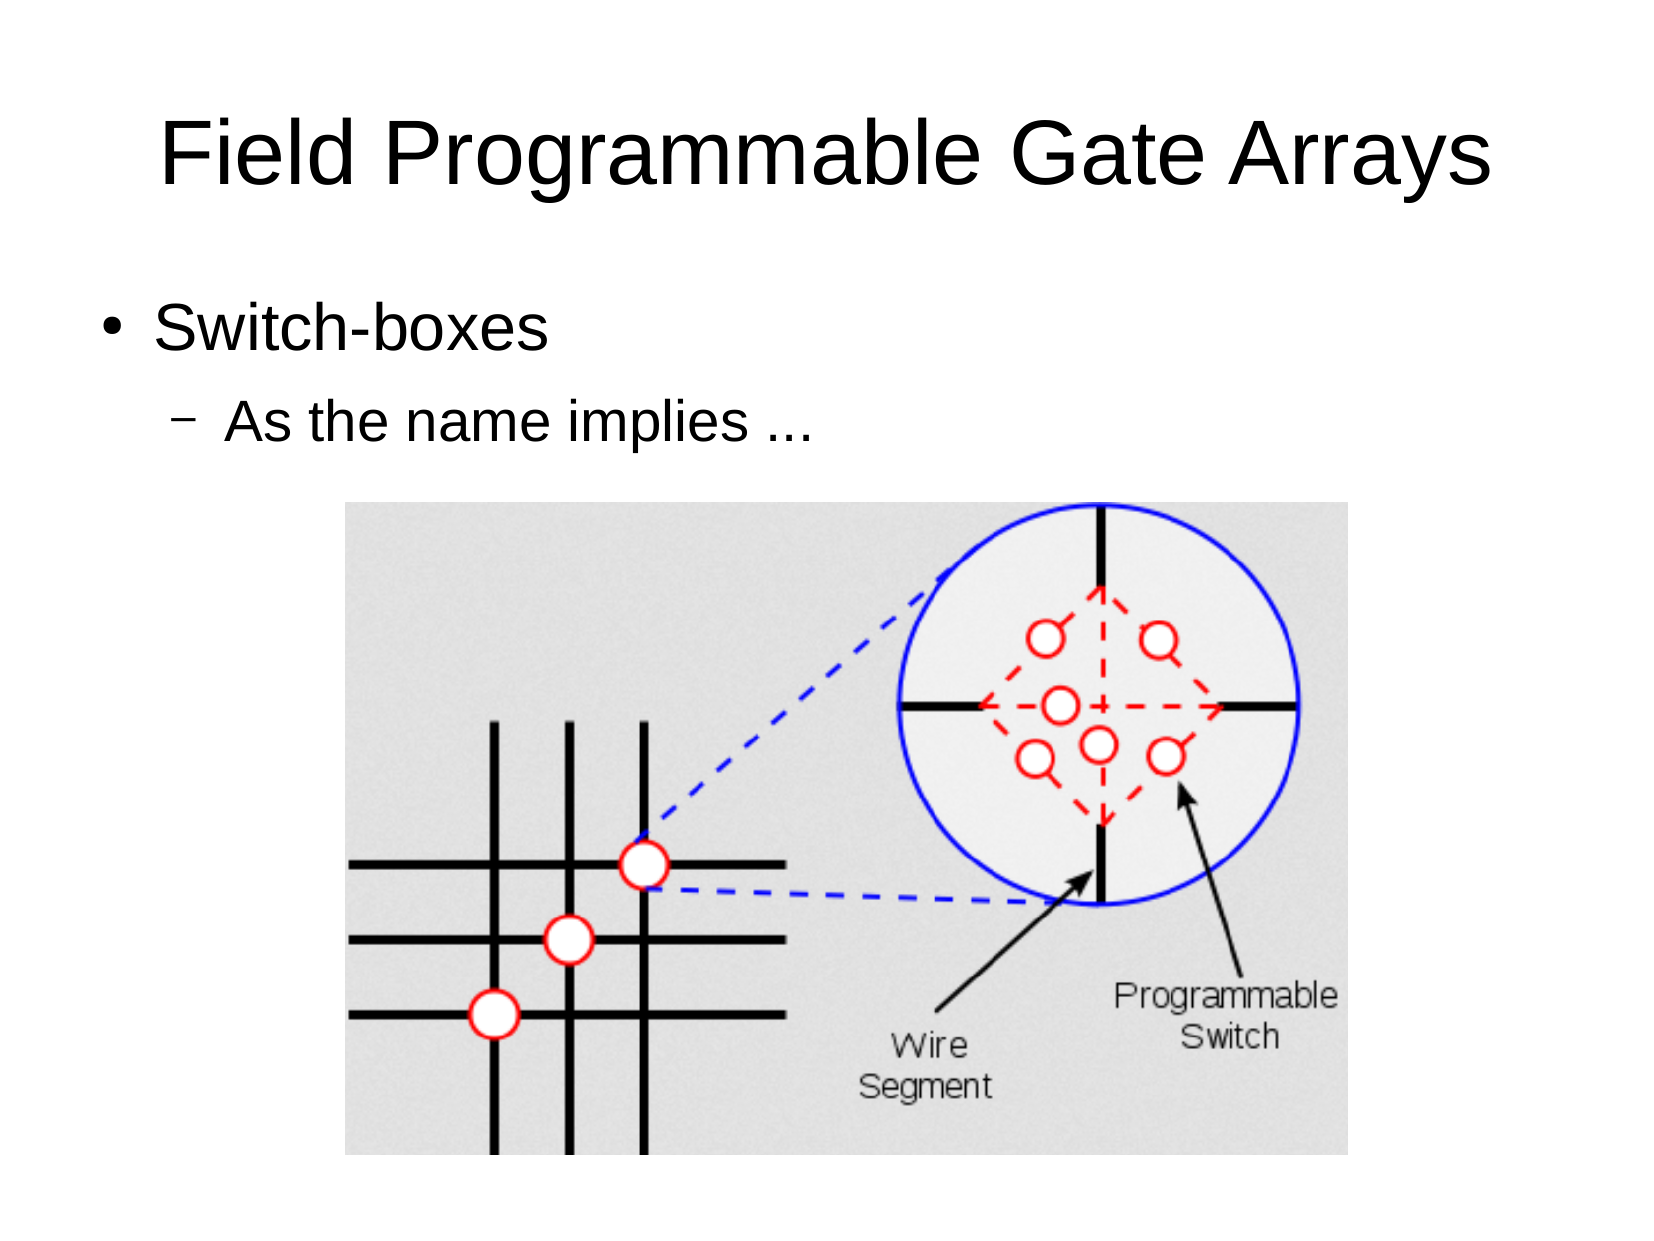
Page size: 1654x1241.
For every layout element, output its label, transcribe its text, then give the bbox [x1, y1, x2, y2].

list Switch-boxes As the name implies ... [82, 290, 1538, 1010]
picture [345, 502, 1348, 1156]
title Field Programmable Gate Arrays [82, 49, 1571, 257]
